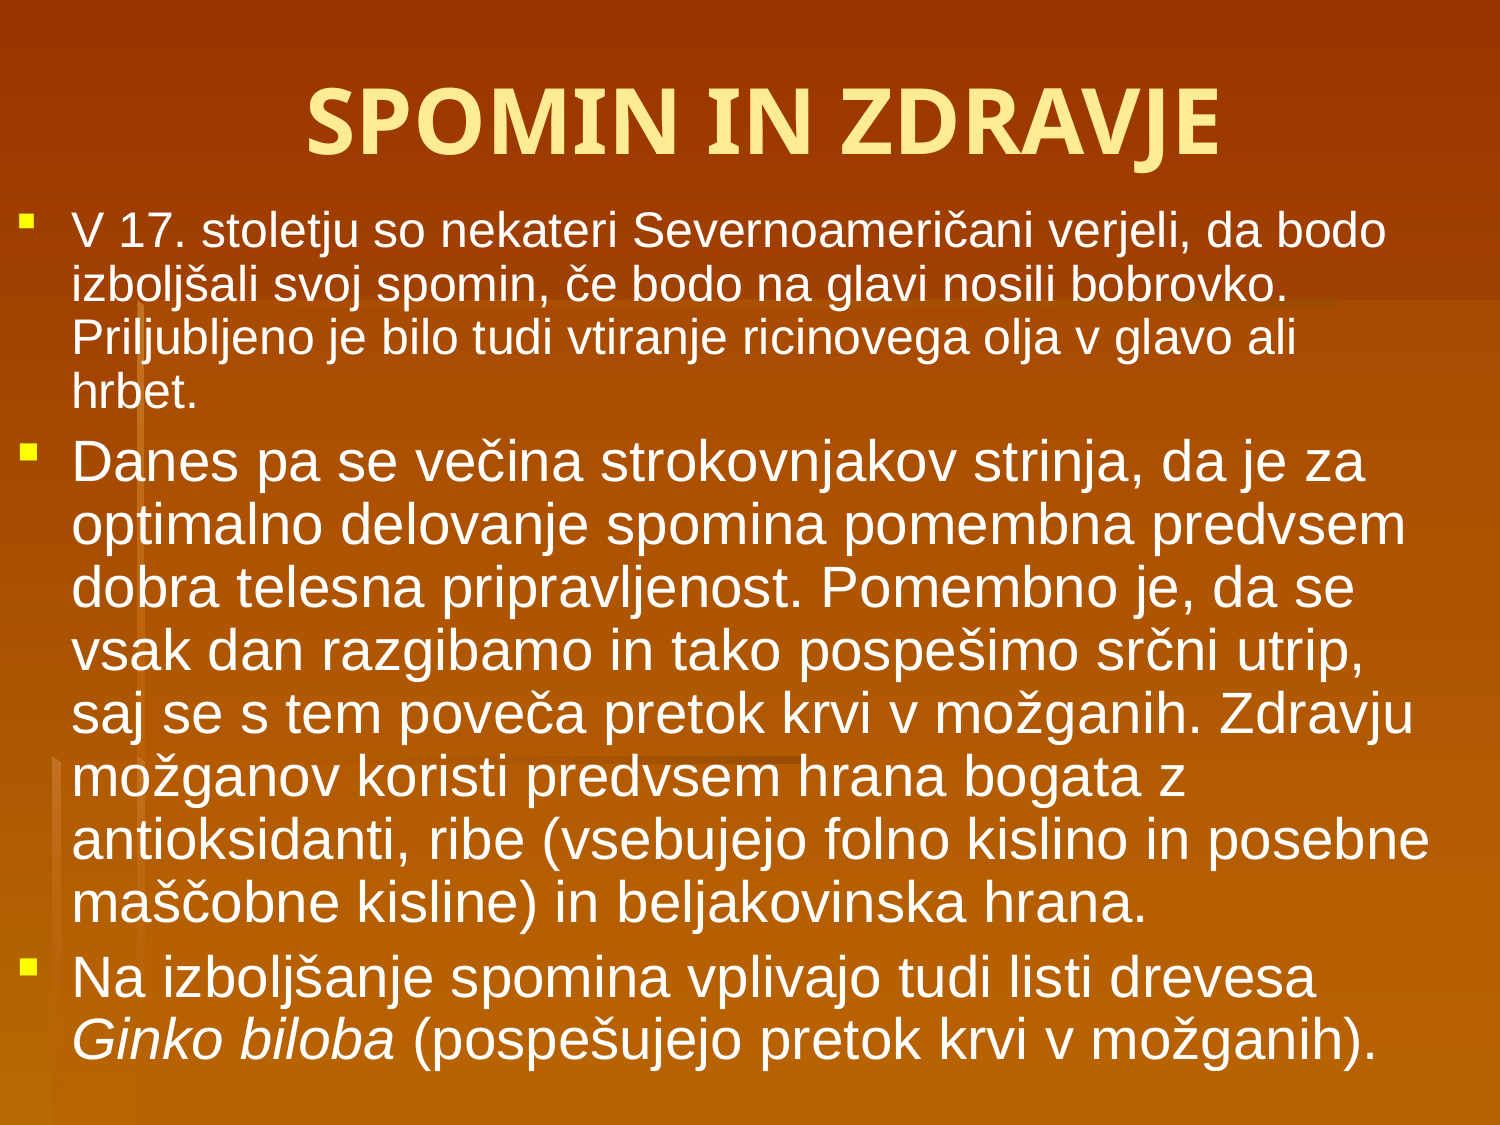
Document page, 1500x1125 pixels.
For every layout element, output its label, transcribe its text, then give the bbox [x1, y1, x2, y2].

title SPOMIN IN ZDRAVJE [76, 0, 1453, 235]
list V 17. stoletju so nekateri Severnoameričani verjeli, da bodo izboljšali svoj spomin, če bodo na glavi nosili bobrovko. Priljubljeno je bilo tudi vtiranje ricinovega olja v glavo ali hrbet. Danes pa se večina strokovnjakov strinja, da je za optimalno delovanje spomina pomembna predvsem dobra telesna pripravljenost. Pomembno je, da se vsak dan razgibamo in tako pospešimo srčni utrip, saj se s tem poveča pretok krvi v možganih. Zdravju možganov koristi predvsem hrana bogata z antioksidanti, ribe (vsebujejo folno kislino in posebne maščobne kisline) in beljakovinska hrana. Na izboljšanje spomina vplivajo tudi listi drevesa Ginko biloba (pospešujejo pretok krvi v možganih). [0, 196, 1451, 1125]
